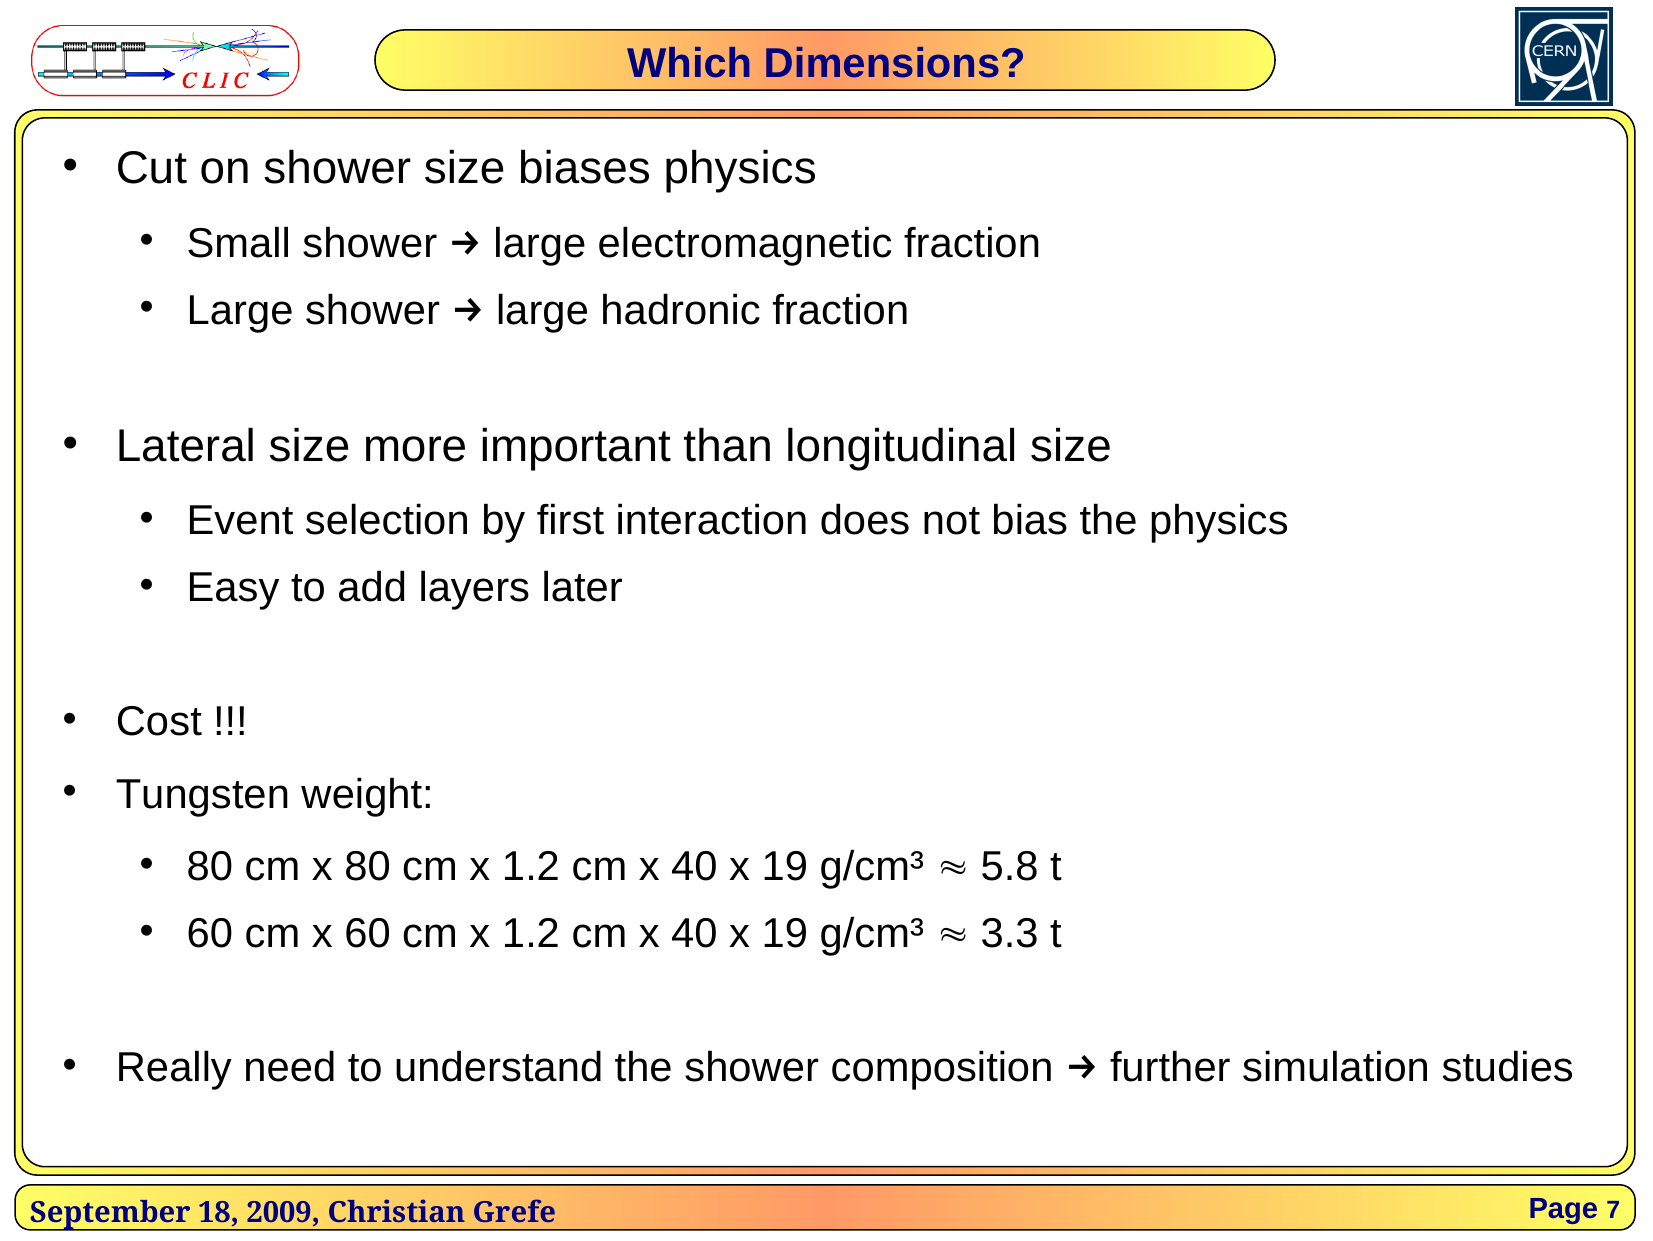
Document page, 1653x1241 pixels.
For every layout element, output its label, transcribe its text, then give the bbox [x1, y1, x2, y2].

picture [1515, 7, 1613, 106]
list Cut on shower size biases physics Small shower → large electromagnetic fraction Large shower → large hadronic fraction Lateral size more important than longitudinal size Event selection by first interaction does not bias the physics Easy to add layers later Cost !!! Tungsten weight: 80 cm x 80 cm x 1.2 cm x 40 x 19 g/cm³ ≈ 5.8 t 60 cm x 60 cm x 1.2 cm x 40 x 19 g/cm³ ≈ 3.3 t Really need to understand the shower composition → further simulation studies [45, 145, 1605, 1140]
title Which Dimensions? [376, 32, 1277, 96]
picture [29, 22, 301, 98]
